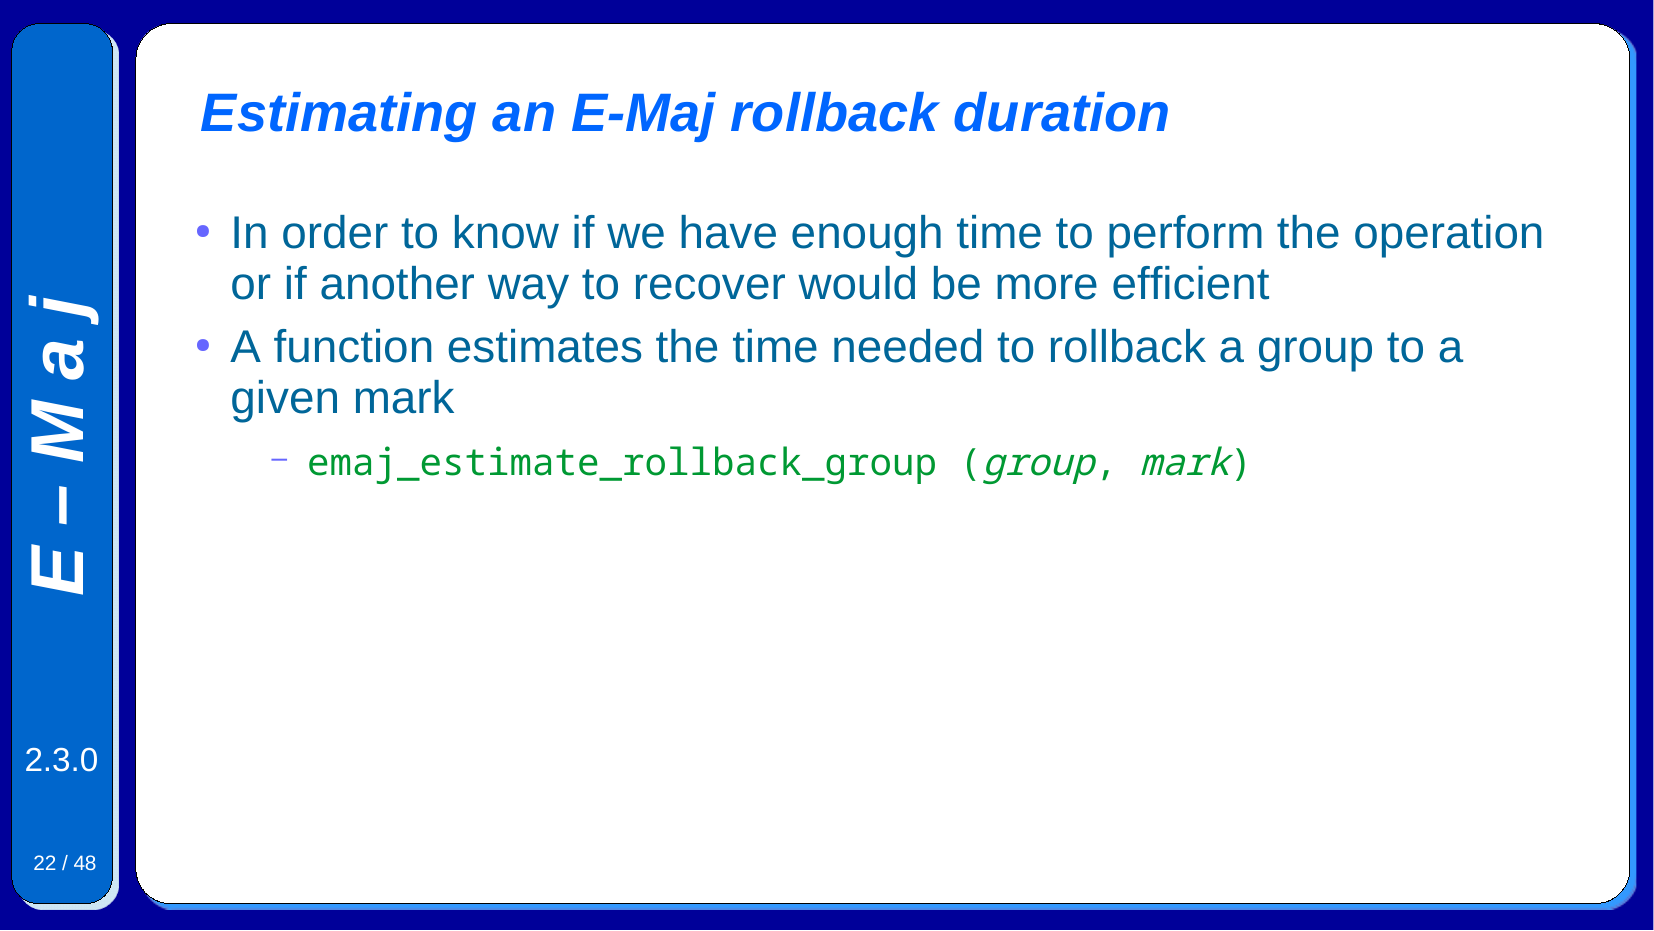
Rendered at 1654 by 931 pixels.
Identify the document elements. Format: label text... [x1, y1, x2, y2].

title Estimating an E-Maj rollback duration [200, 34, 1575, 191]
list In order to know if we have enough time to perform the operation or if another way to recover would be more efficient A function estimates the time needed to rollback a group to a given mark emaj_estimate_rollback_group (group, mark) [177, 206, 1587, 827]
